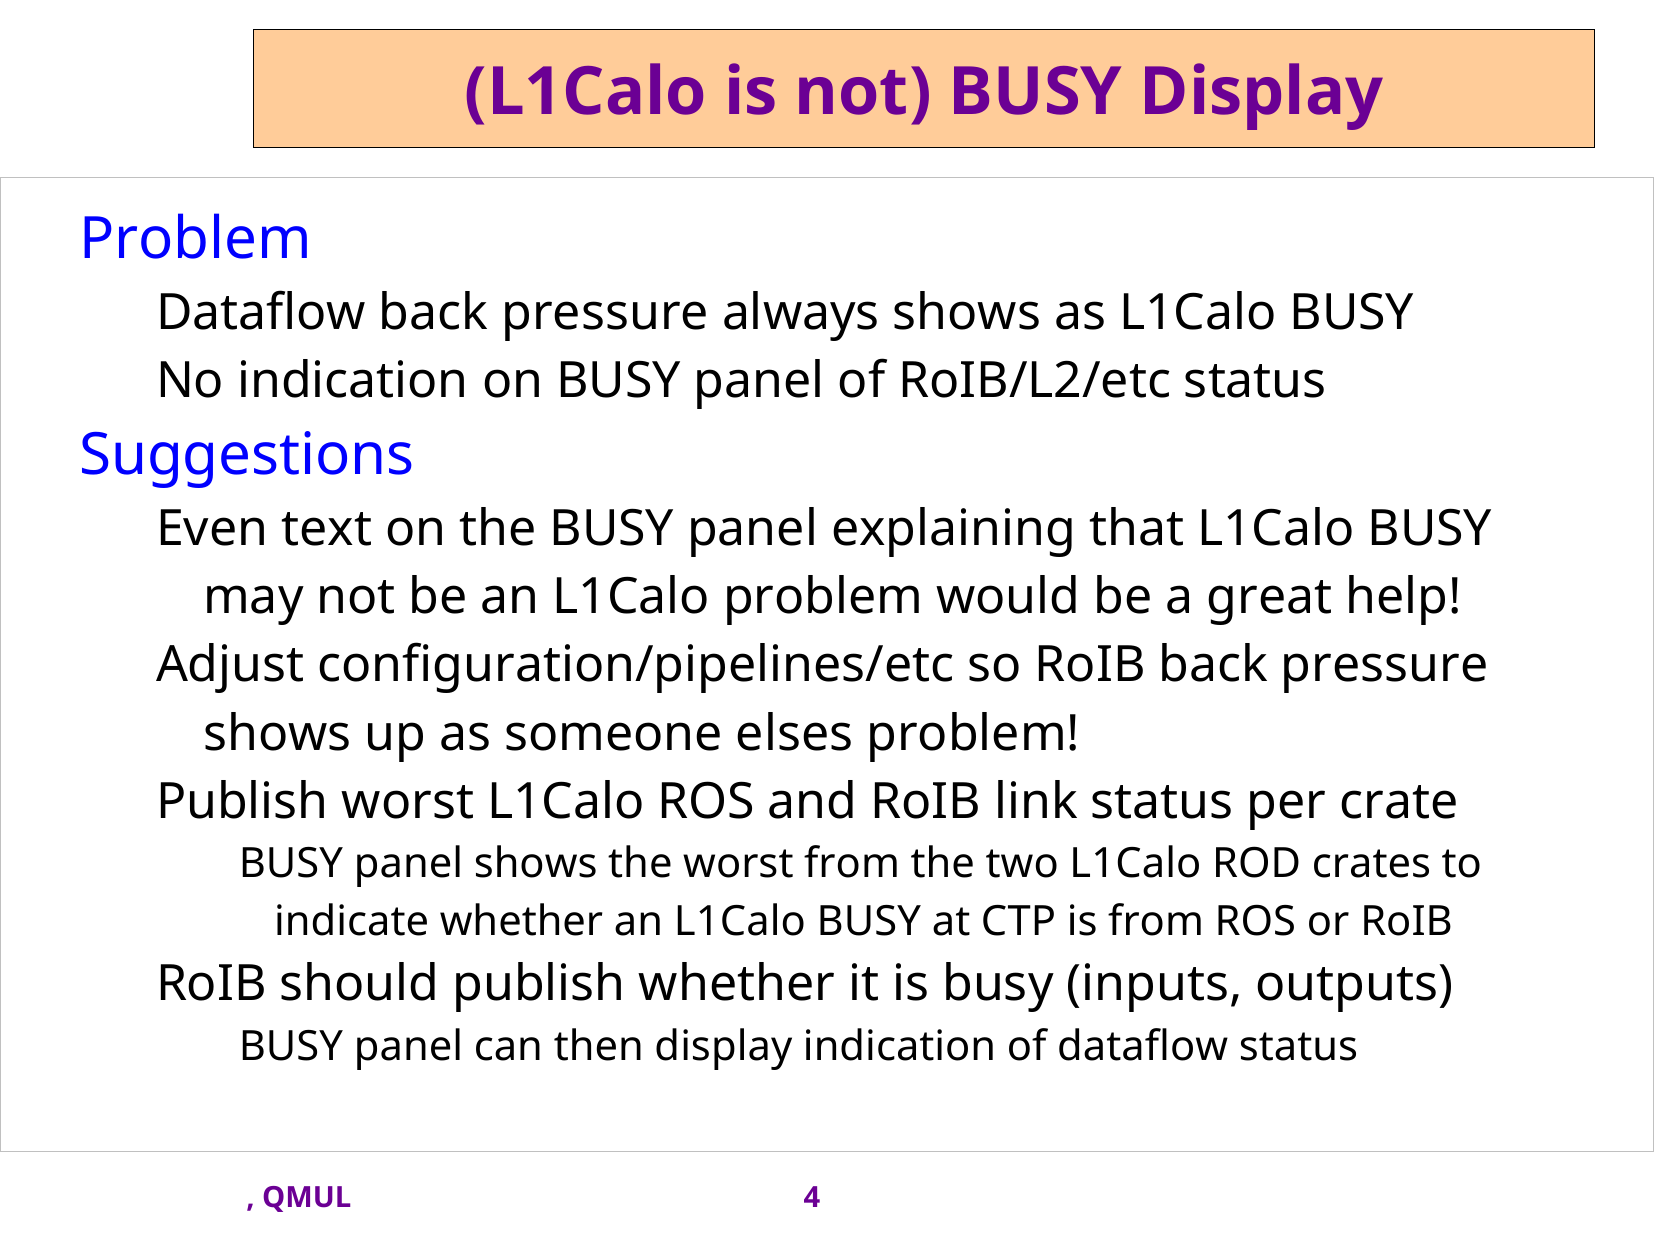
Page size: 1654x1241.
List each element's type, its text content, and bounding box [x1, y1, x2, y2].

list Problem Dataflow back pressure always shows as L1Calo BUSY No indication on BUSY panel of RoIB/L2/etc status Suggestions Even text on the BUSY panel explaining that L1Calo BUSY may not be an L1Calo problem would be a great help! Adjust configuration/pipelines/etc so RoIB back pressure shows up as someone elses problem! Publish worst L1Calo ROS and RoIB link status per crate BUSY panel shows the worst from the two L1Calo ROD crates to indicate whether an L1Calo BUSY at CTP is from ROS or RoIB RoIB should publish whether it is busy (inputs, outputs) BUSY panel can then display indication of dataflow status [61, 196, 1605, 1117]
title (L1Calo is not) BUSY Display [253, 29, 1595, 148]
